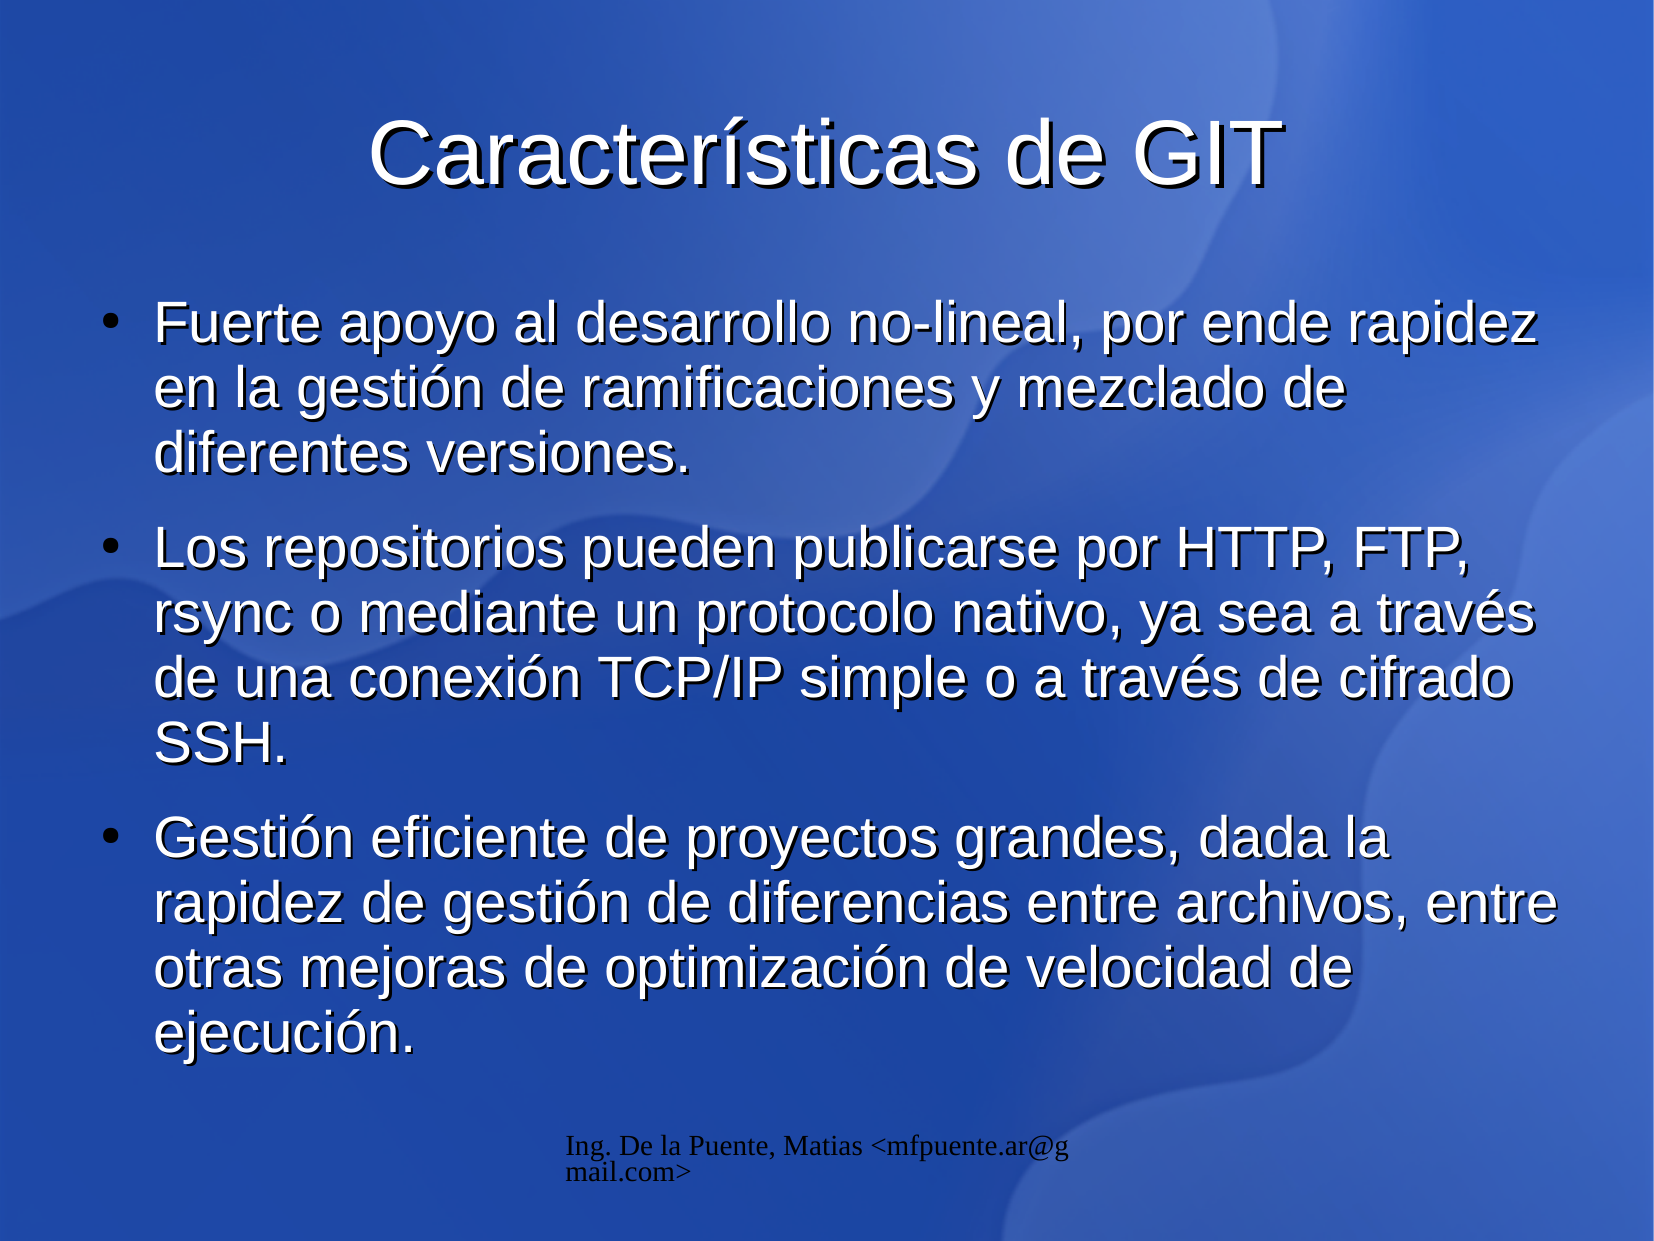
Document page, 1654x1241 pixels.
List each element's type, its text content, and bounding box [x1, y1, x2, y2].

picture [0, 0, 1654, 1241]
title Características de GIT [82, 56, 1571, 250]
list Fuerte apoyo al desarrollo no-lineal, por ende rapidez en la gestión de ramificaciones y mezclado de diferentes versiones. Los repositorios pueden publicarse por HTTP, FTP, rsync o mediante un protocolo nativo, ya sea a través de una conexión TCP/IP simple o a través de cifrado SSH. Gestión eficiente de proyectos grandes, dada la rapidez de gestión de diferencias entre archivos, entre otras mejoras de optimización de velocidad de ejecución. [82, 290, 1571, 1094]
